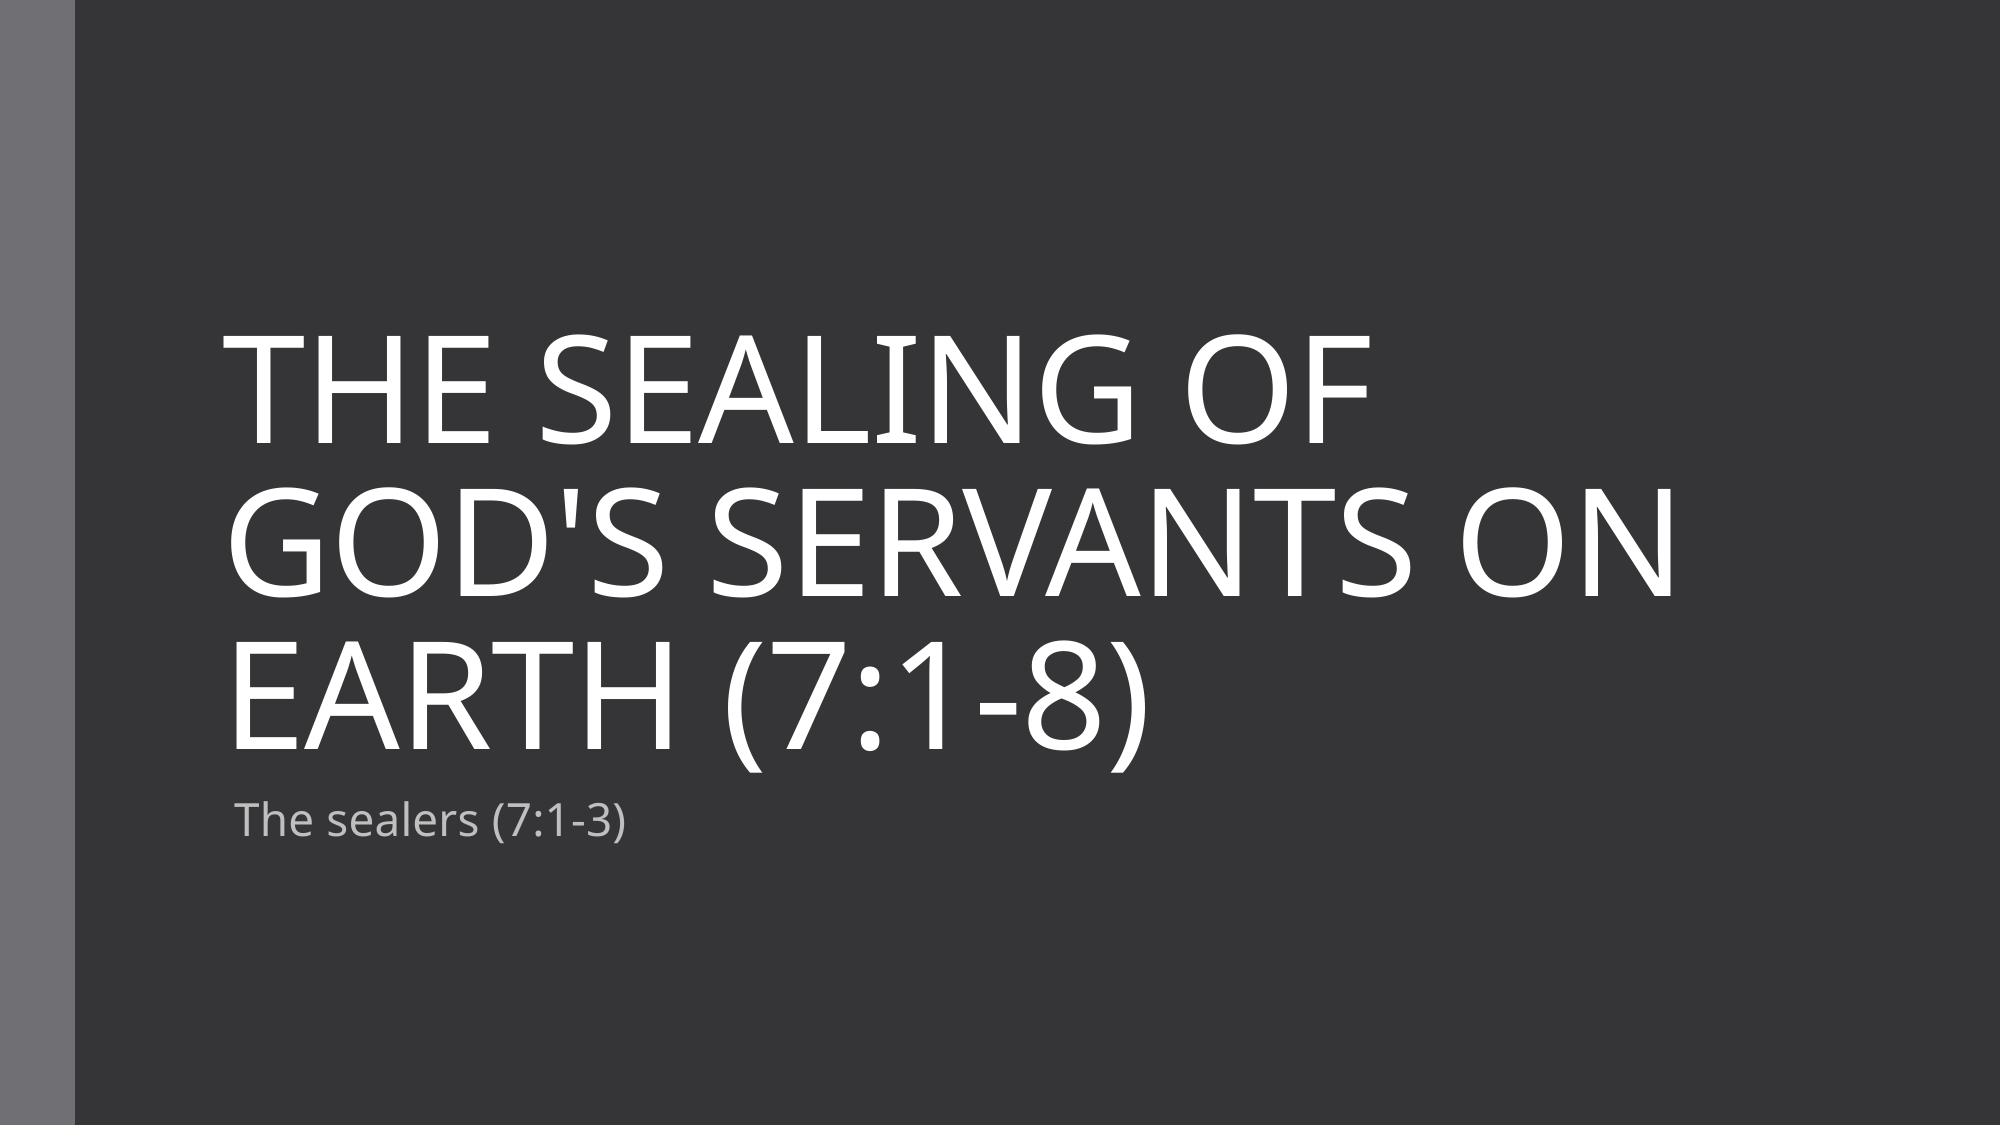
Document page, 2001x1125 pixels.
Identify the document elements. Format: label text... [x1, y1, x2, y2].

title THE SEALING OF GOD'S SERVANTS ON EARTH (7:1-8) [206, 124, 1752, 787]
subtitle The sealers (7:1-3) [206, 787, 1752, 1066]
